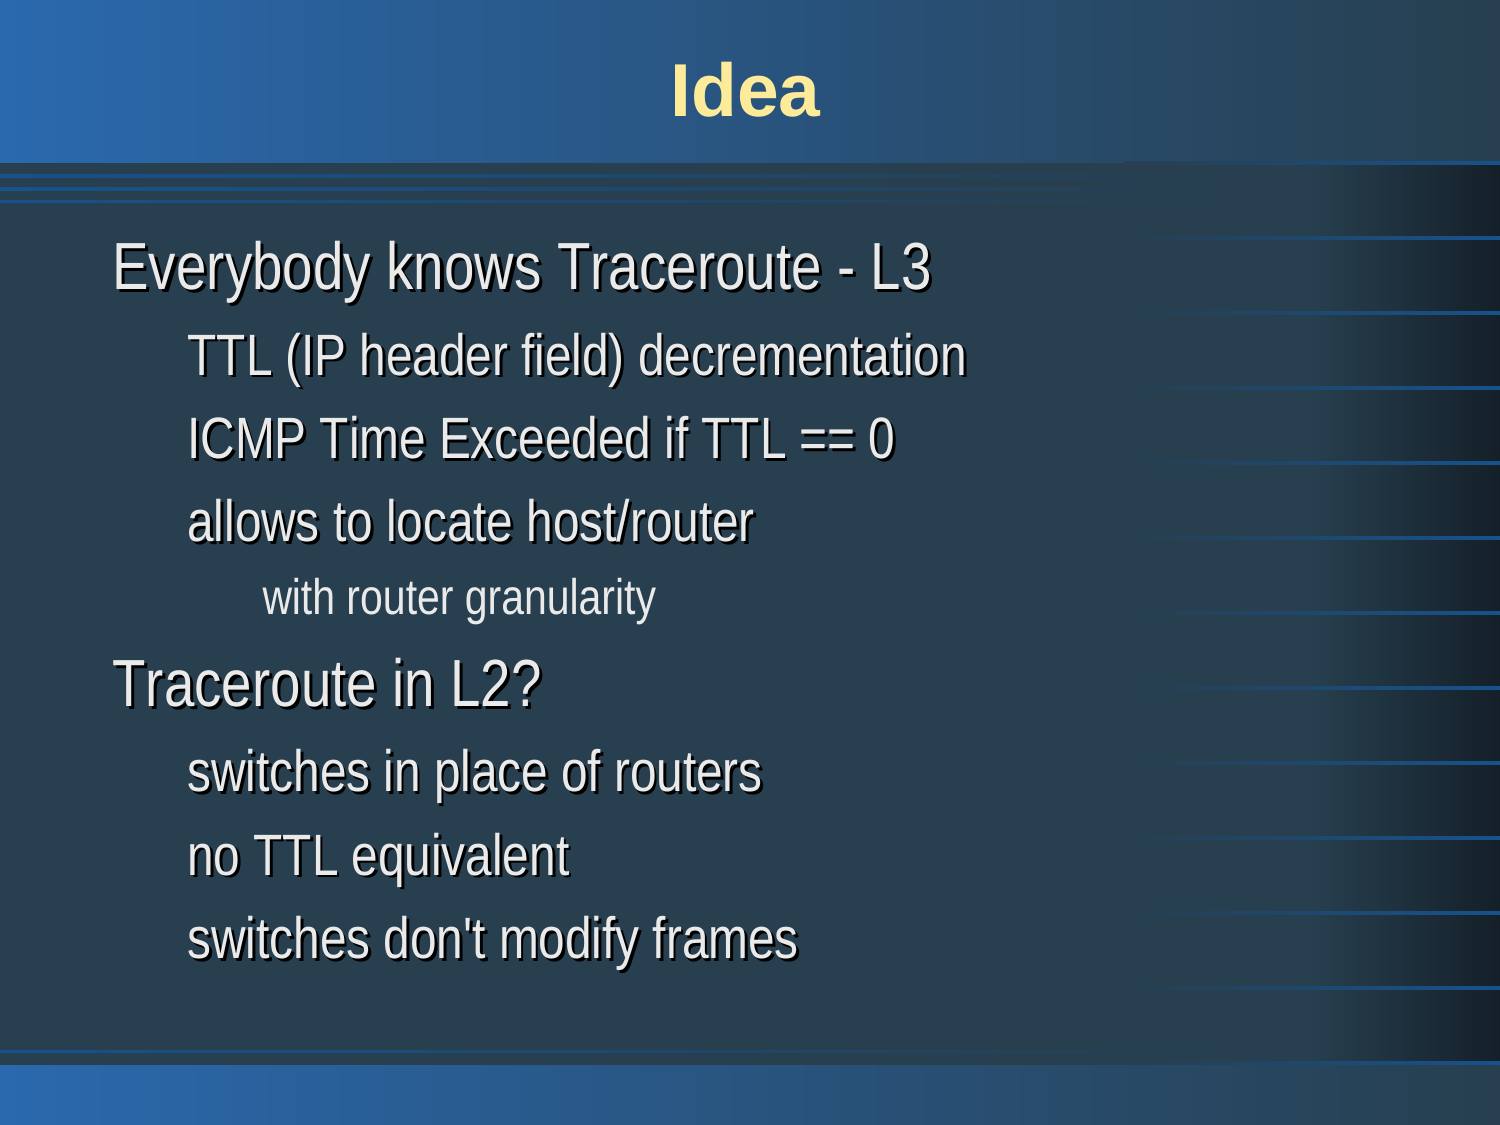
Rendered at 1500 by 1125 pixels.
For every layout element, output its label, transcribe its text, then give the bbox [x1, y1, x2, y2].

list Everybody knows Traceroute - L3 TTL (IP header field) decrementation ICMP Time Exceeded if TTL == 0 allows to locate host/router with router granularity Traceroute in L2? switches in place of routers no TTL equivalent switches don't modify frames [112, 224, 1388, 1038]
title Idea [83, 24, 1409, 151]
